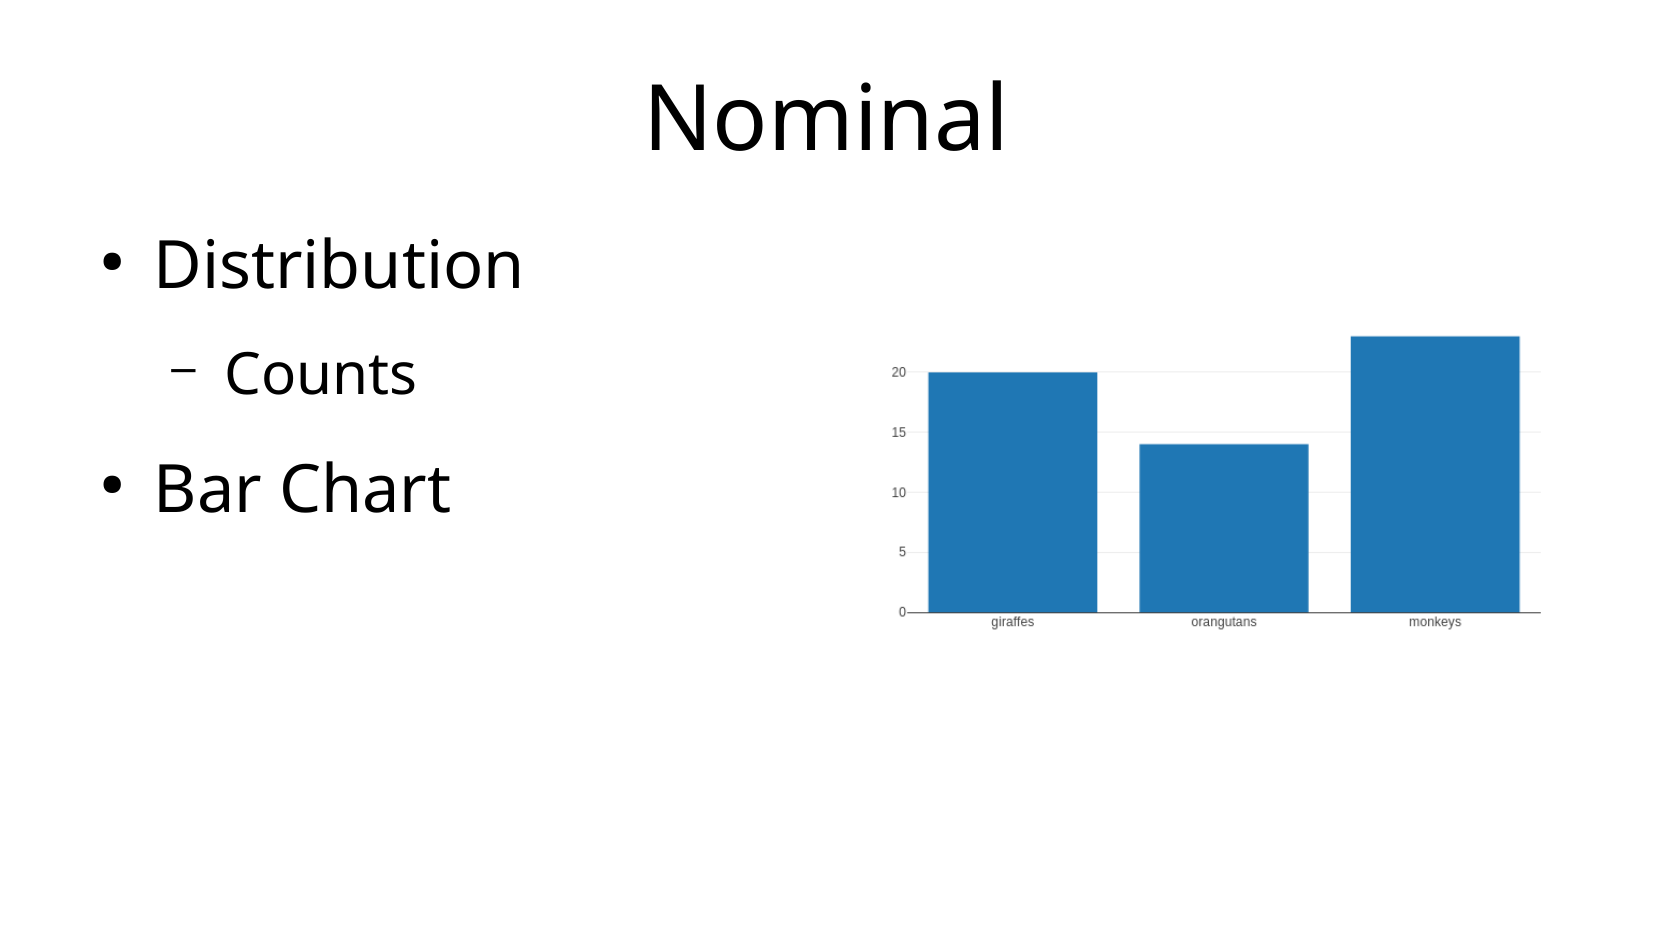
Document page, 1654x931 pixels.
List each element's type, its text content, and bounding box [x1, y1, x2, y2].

title Nominal [82, 37, 1571, 193]
picture [845, 295, 1572, 680]
list Distribution Counts Bar Chart [82, 217, 809, 758]
